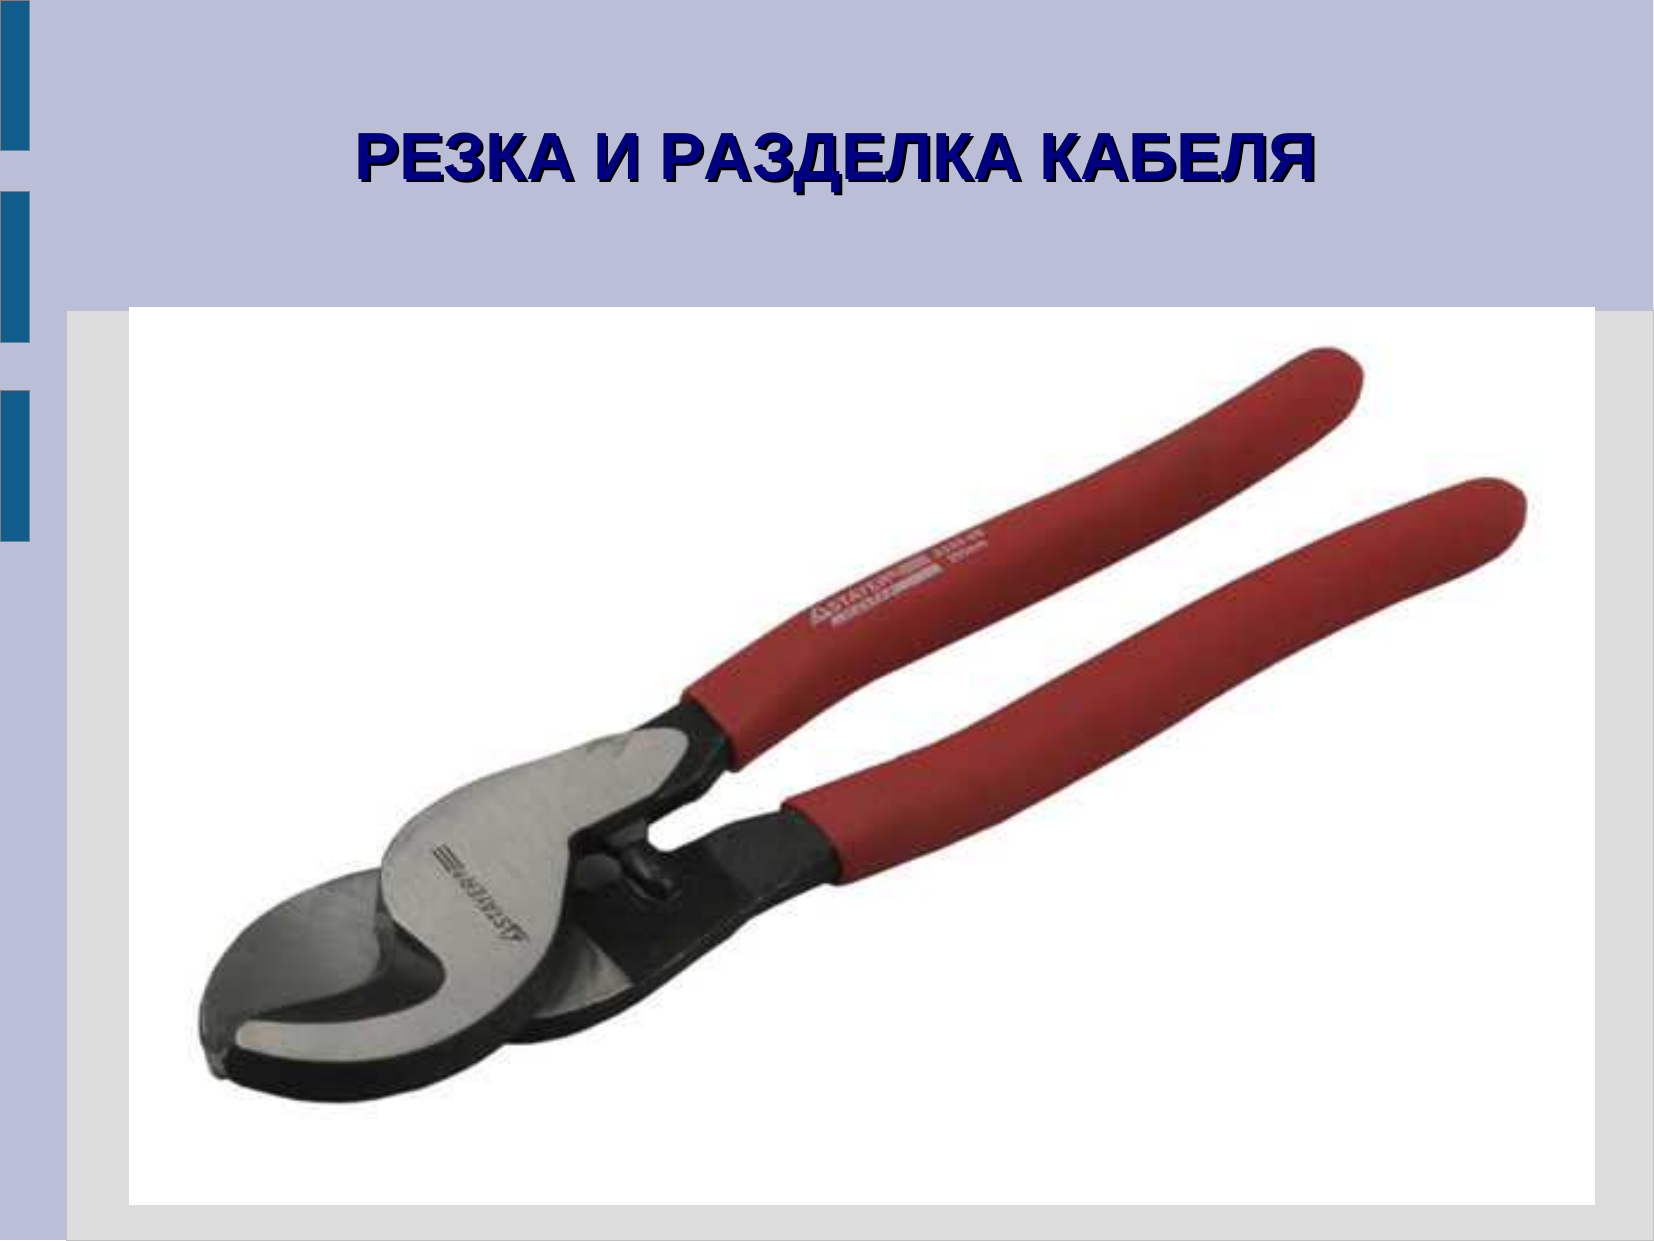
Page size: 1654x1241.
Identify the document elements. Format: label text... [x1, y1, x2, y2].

title РЕЗКА И РАЗДЕЛКА КАБЕЛЯ [129, 52, 1543, 260]
picture [129, 307, 1595, 1205]
